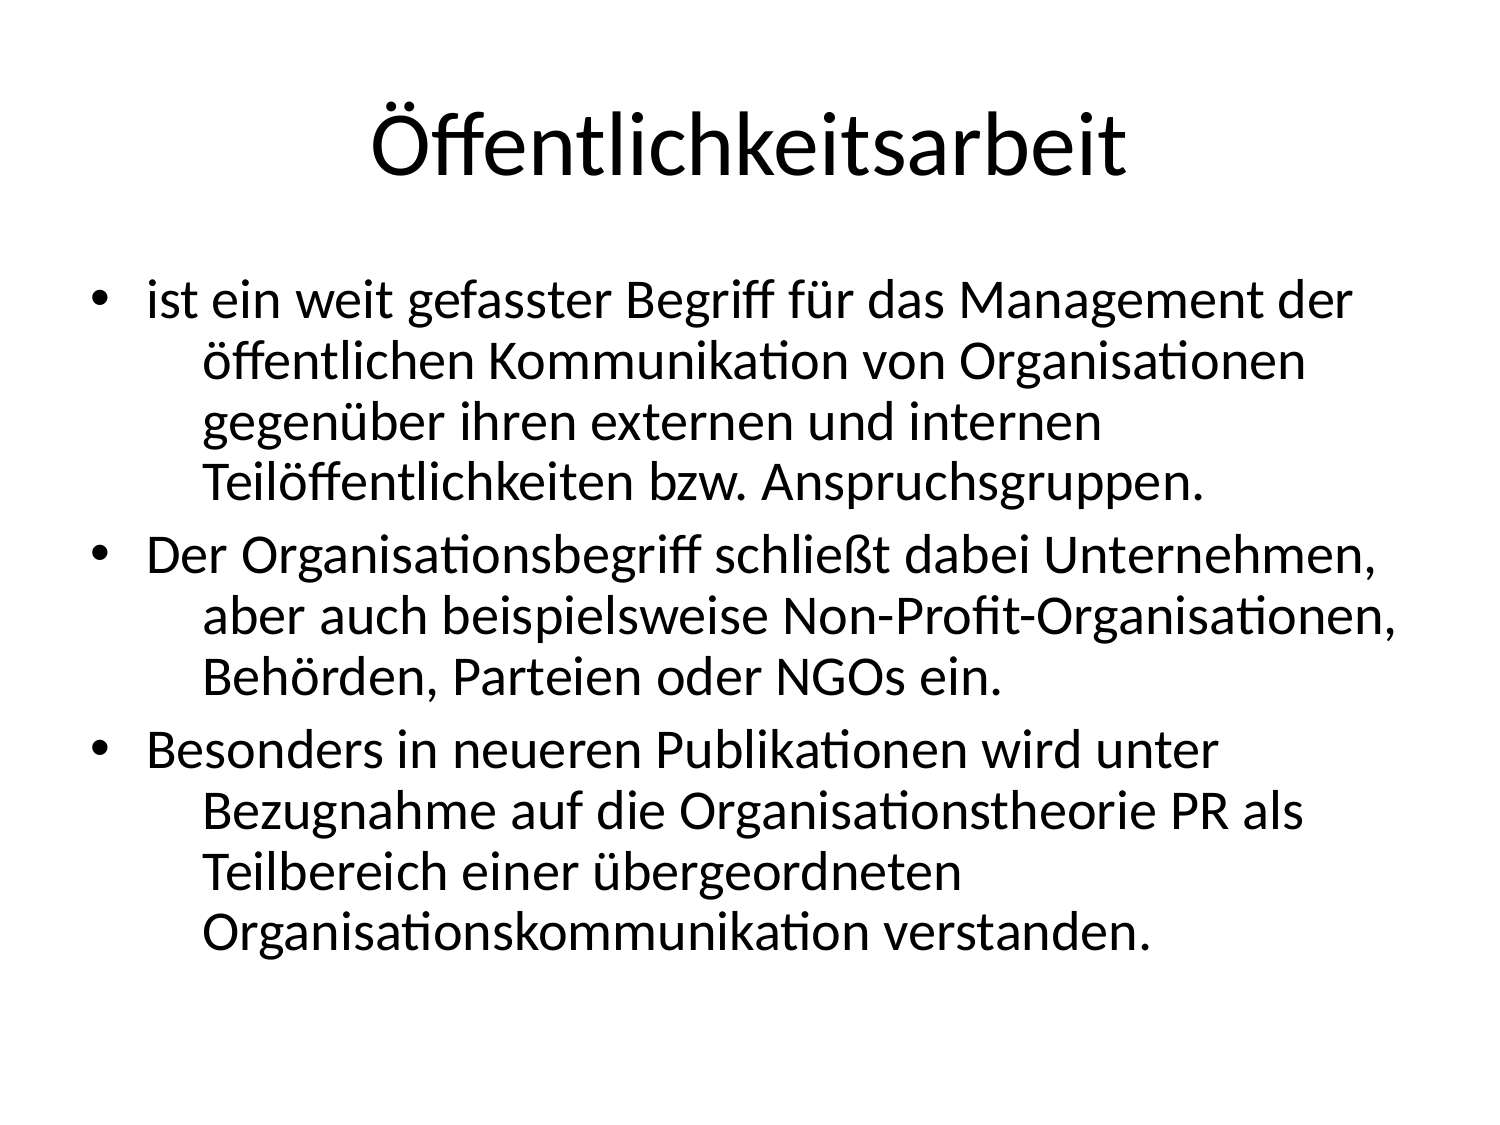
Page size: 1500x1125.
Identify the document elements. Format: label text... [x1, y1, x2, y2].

list ist ein weit gefasster Begriff für das Management der öffentlichen Kommunikation von Organisationen gegenüber ihren externen und internen Teilöffentlichkeiten bzw. Anspruchsgruppen. Der Organisationsbegriff schließt dabei Unternehmen, aber auch beispielsweise Non-Profit-Organisationen, Behörden, Parteien oder NGOs ein. Besonders in neueren Publikationen wird unter Bezugnahme auf die Organisationstheorie PR als Teilbereich einer übergeordneten Organisationskommunikation verstanden. [75, 262, 1426, 1005]
title Öffentlichkeitsarbeit [75, 45, 1426, 233]
